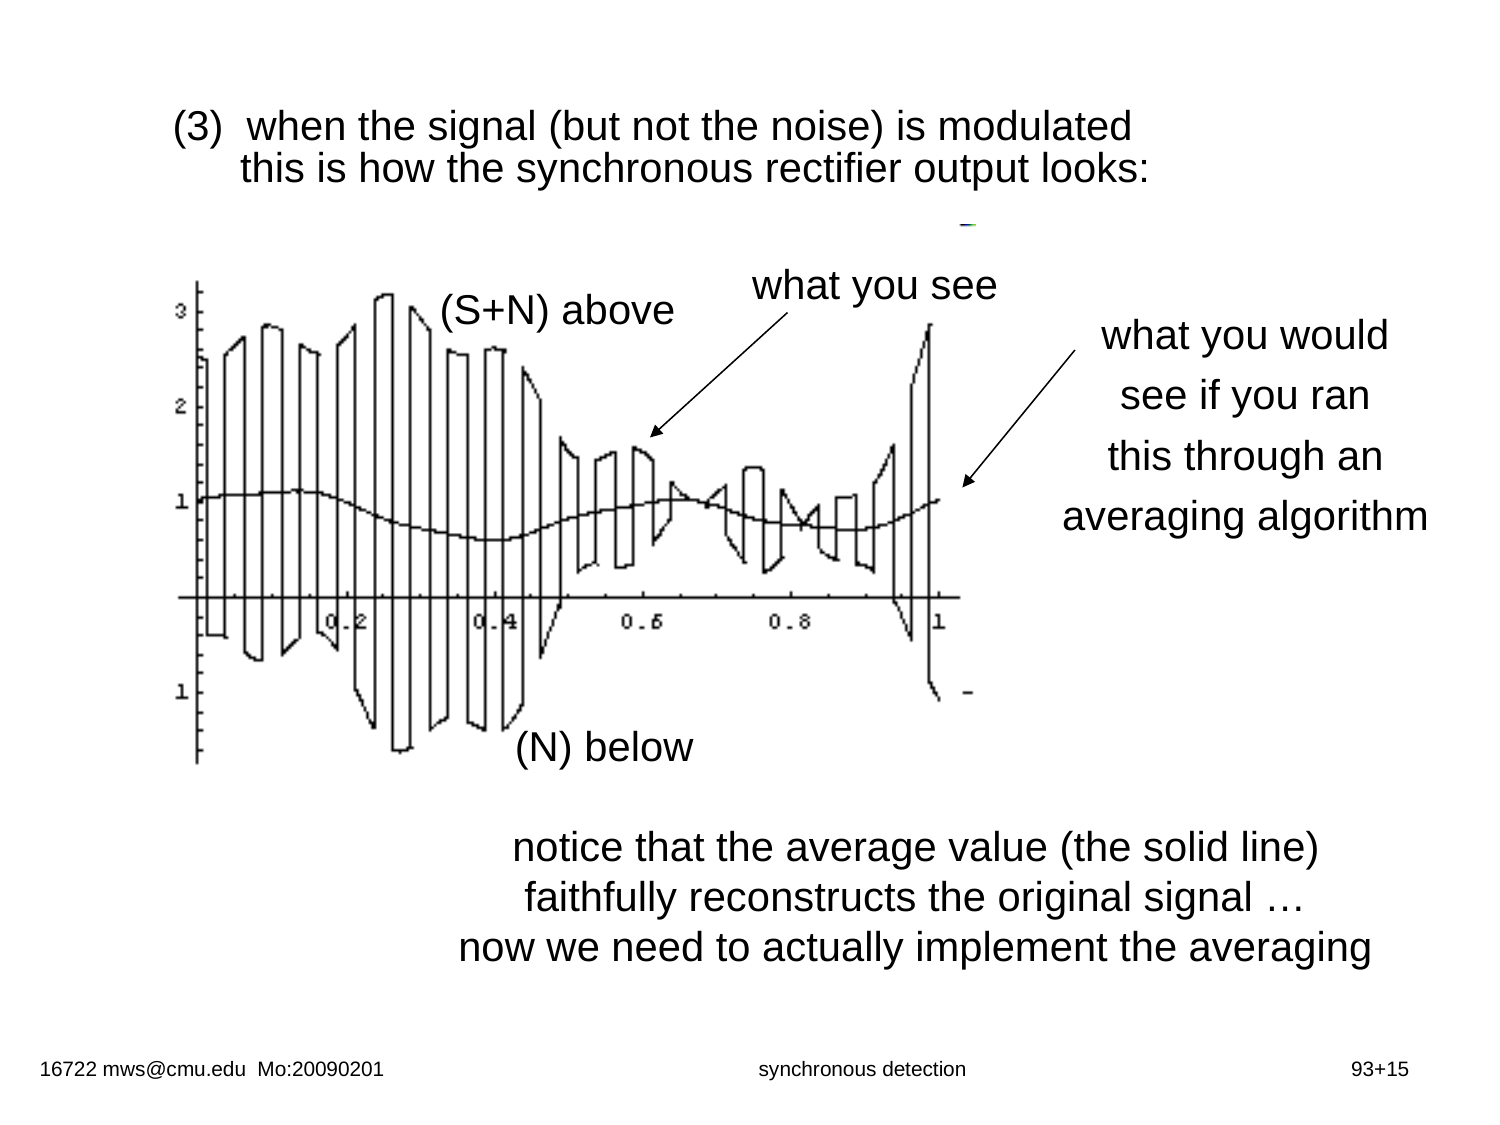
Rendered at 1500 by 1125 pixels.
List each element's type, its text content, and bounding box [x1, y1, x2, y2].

text_box notice that the average value (the solid line) faithfully reconstructs the original signal … now we need to actually implement the averaging [374, 812, 1400, 976]
text_box (N) below [499, 712, 709, 778]
picture [174, 224, 976, 826]
text_box (S+N) above [424, 275, 691, 341]
text_box what you would see if you ran this through an averaging algorithm [990, 299, 1500, 547]
list (3) when the signal (but not the noise) is modulated this is how the synchronous rectifier output looks: [99, 99, 1375, 213]
text_box what you see [681, 249, 1070, 316]
